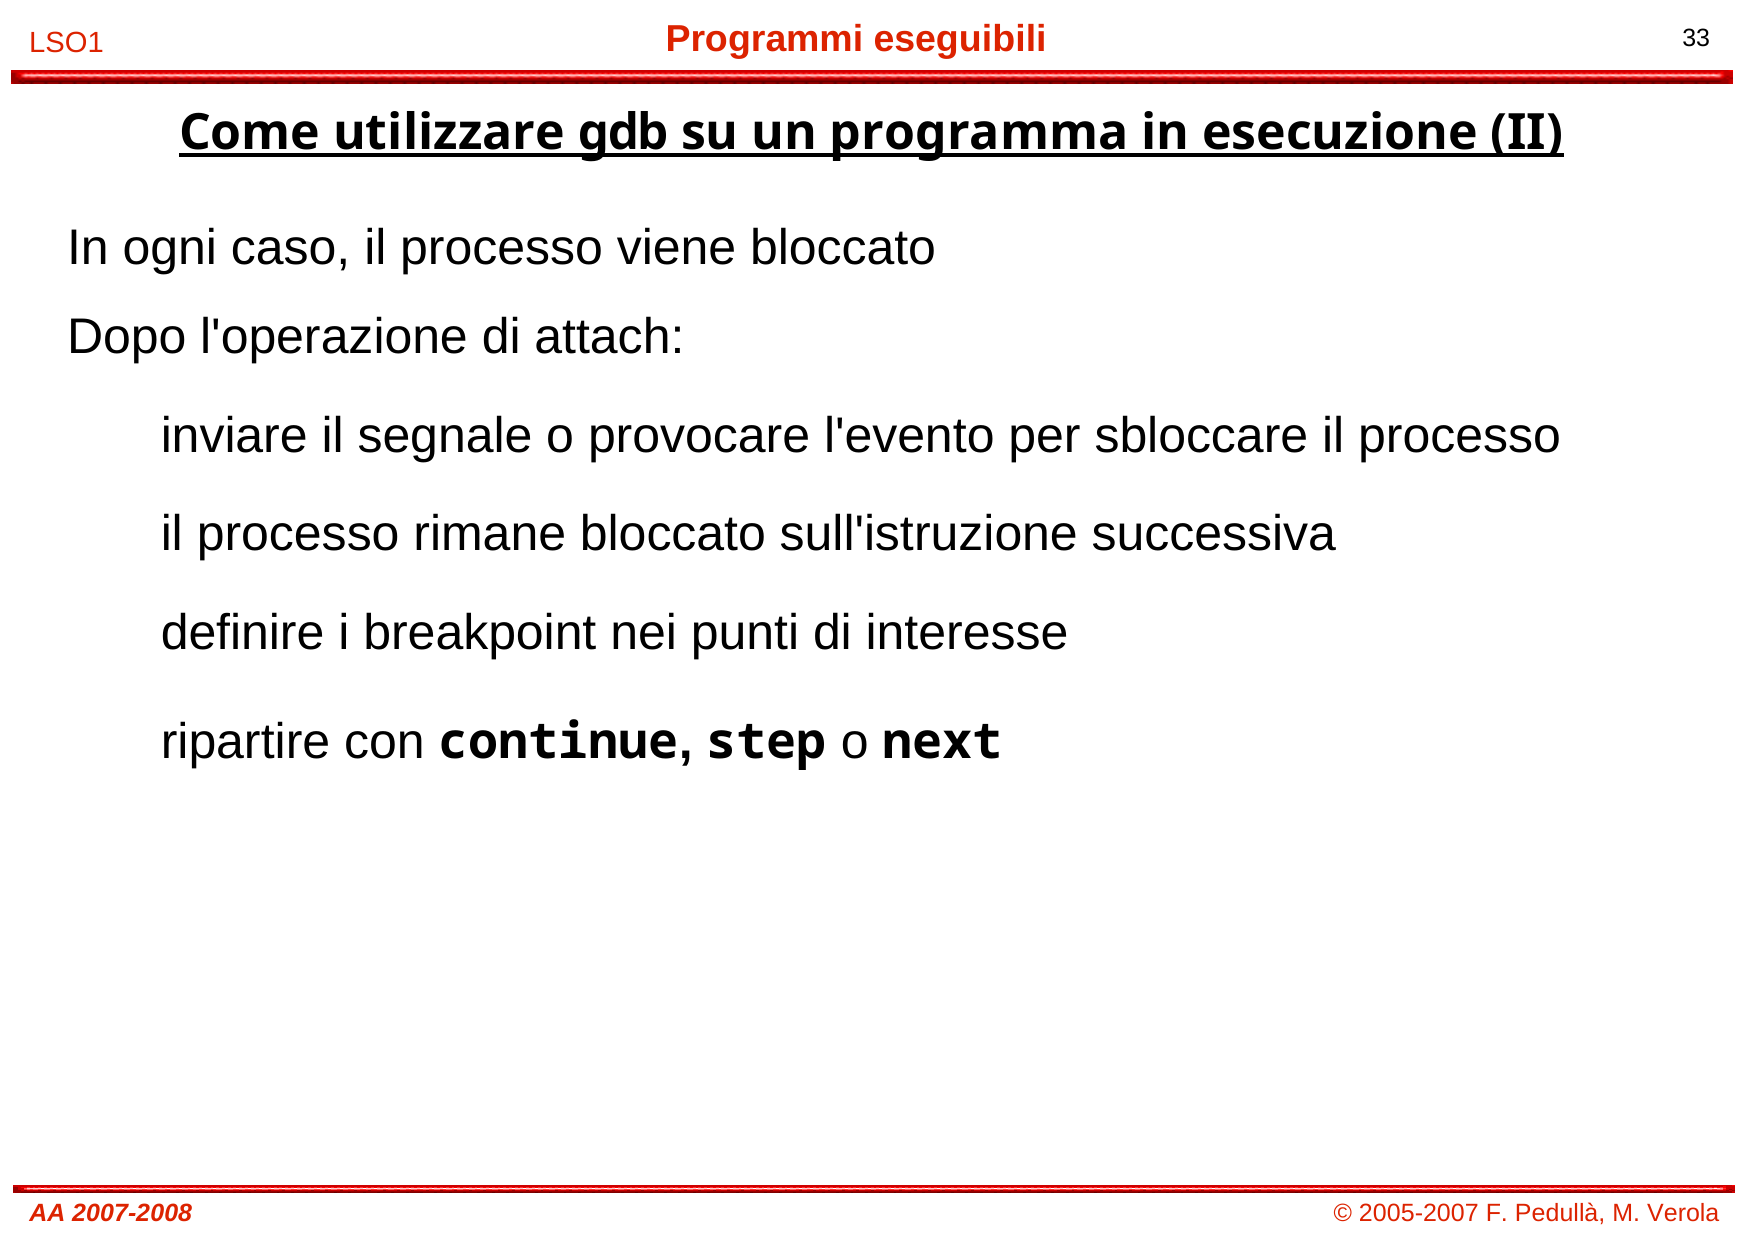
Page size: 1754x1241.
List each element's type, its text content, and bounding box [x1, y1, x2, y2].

title Come utilizzare gdb su un programma in esecuzione (II) [112, 84, 1632, 180]
picture [13, 1185, 1256, 1193]
picture [1623, 1185, 1735, 1193]
list In ogni caso, il processo viene bloccato Dopo l'operazione di attach: inviare il segnale o provocare l'evento per sbloccare il processo il processo rimane bloccato sull'istruzione successiva definire i breakpoint nei punti di interesse ripartire con continue, step o next [52, 211, 1646, 1003]
picture [11, 70, 1733, 84]
text_box 34 [1256, 1129, 1623, 1213]
